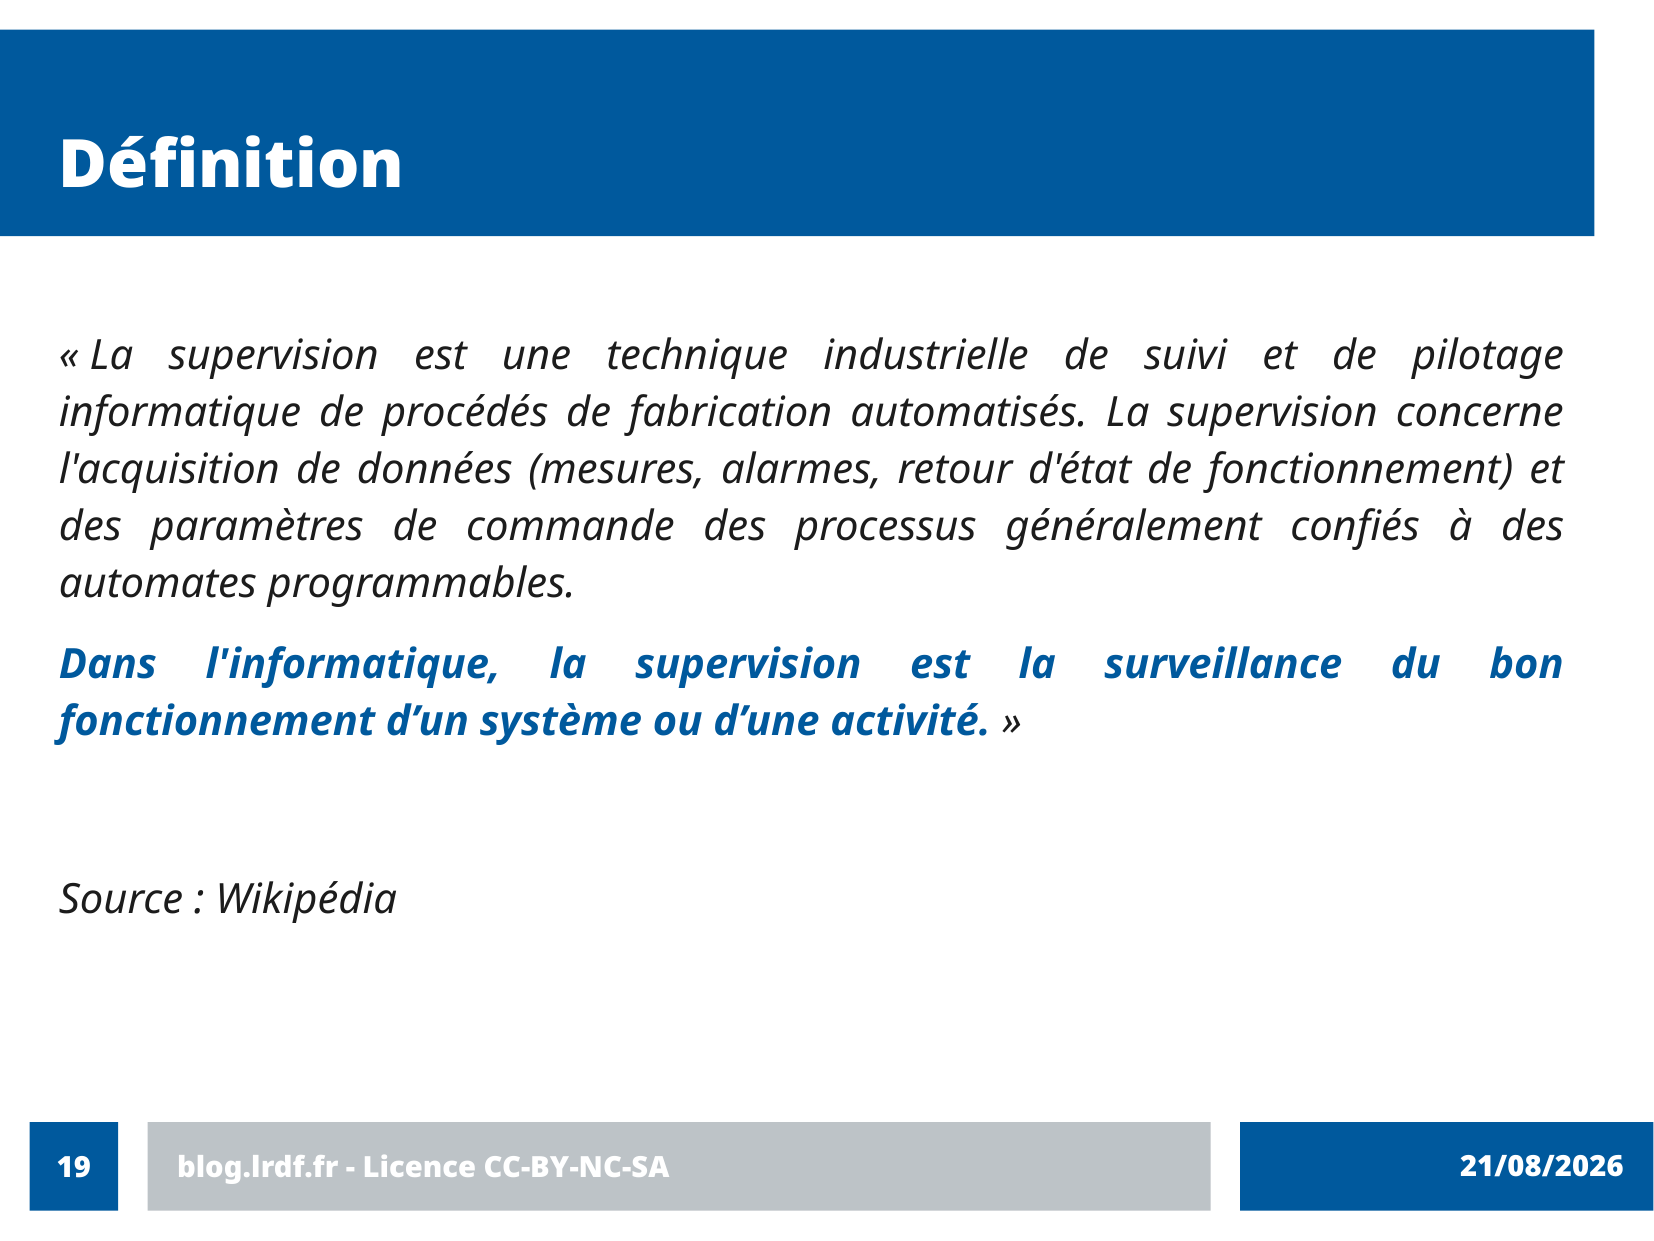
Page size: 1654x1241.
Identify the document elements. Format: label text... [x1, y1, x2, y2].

list « La supervision est une technique industrielle de suivi et de pilotage informatique de procédés de fabrication automatisés. La supervision concerne l'acquisition de données (mesures, alarmes, retour d'état de fonctionnement) et des paramètres de commande des processus généralement confiés à des automates programmables. Dans l'informatique, la supervision est la surveillance du bon fonctionnement d’un système ou d’une activité. » Source : Wikipédia [59, 324, 1565, 1093]
title Définition [59, 59, 1595, 207]
